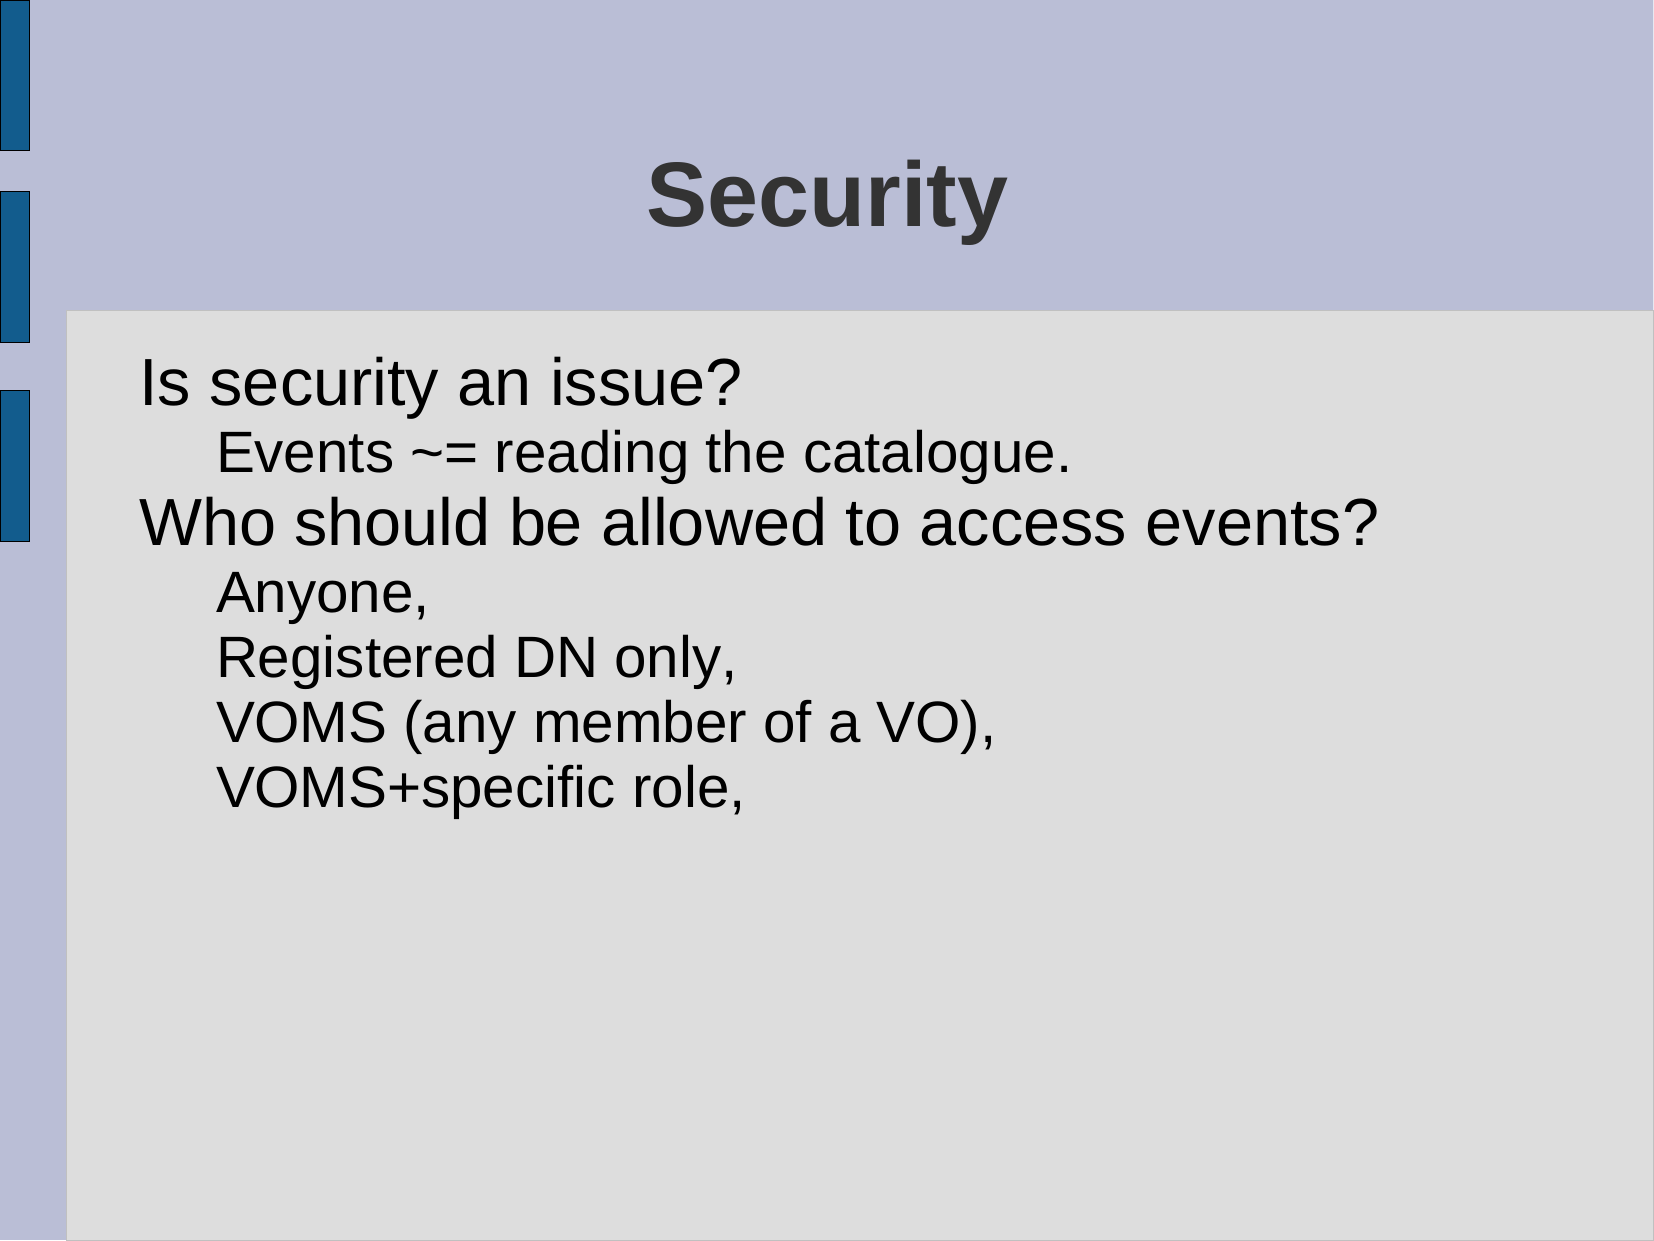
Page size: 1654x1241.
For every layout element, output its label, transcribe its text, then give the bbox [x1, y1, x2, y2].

list Is security an issue? Events ~= reading the catalogue. Who should be allowed to access events? Anyone, Registered DN only, VOMS (any member of a VO), VOMS+specific role, [121, 344, 1534, 1127]
title Security [121, 91, 1534, 299]
